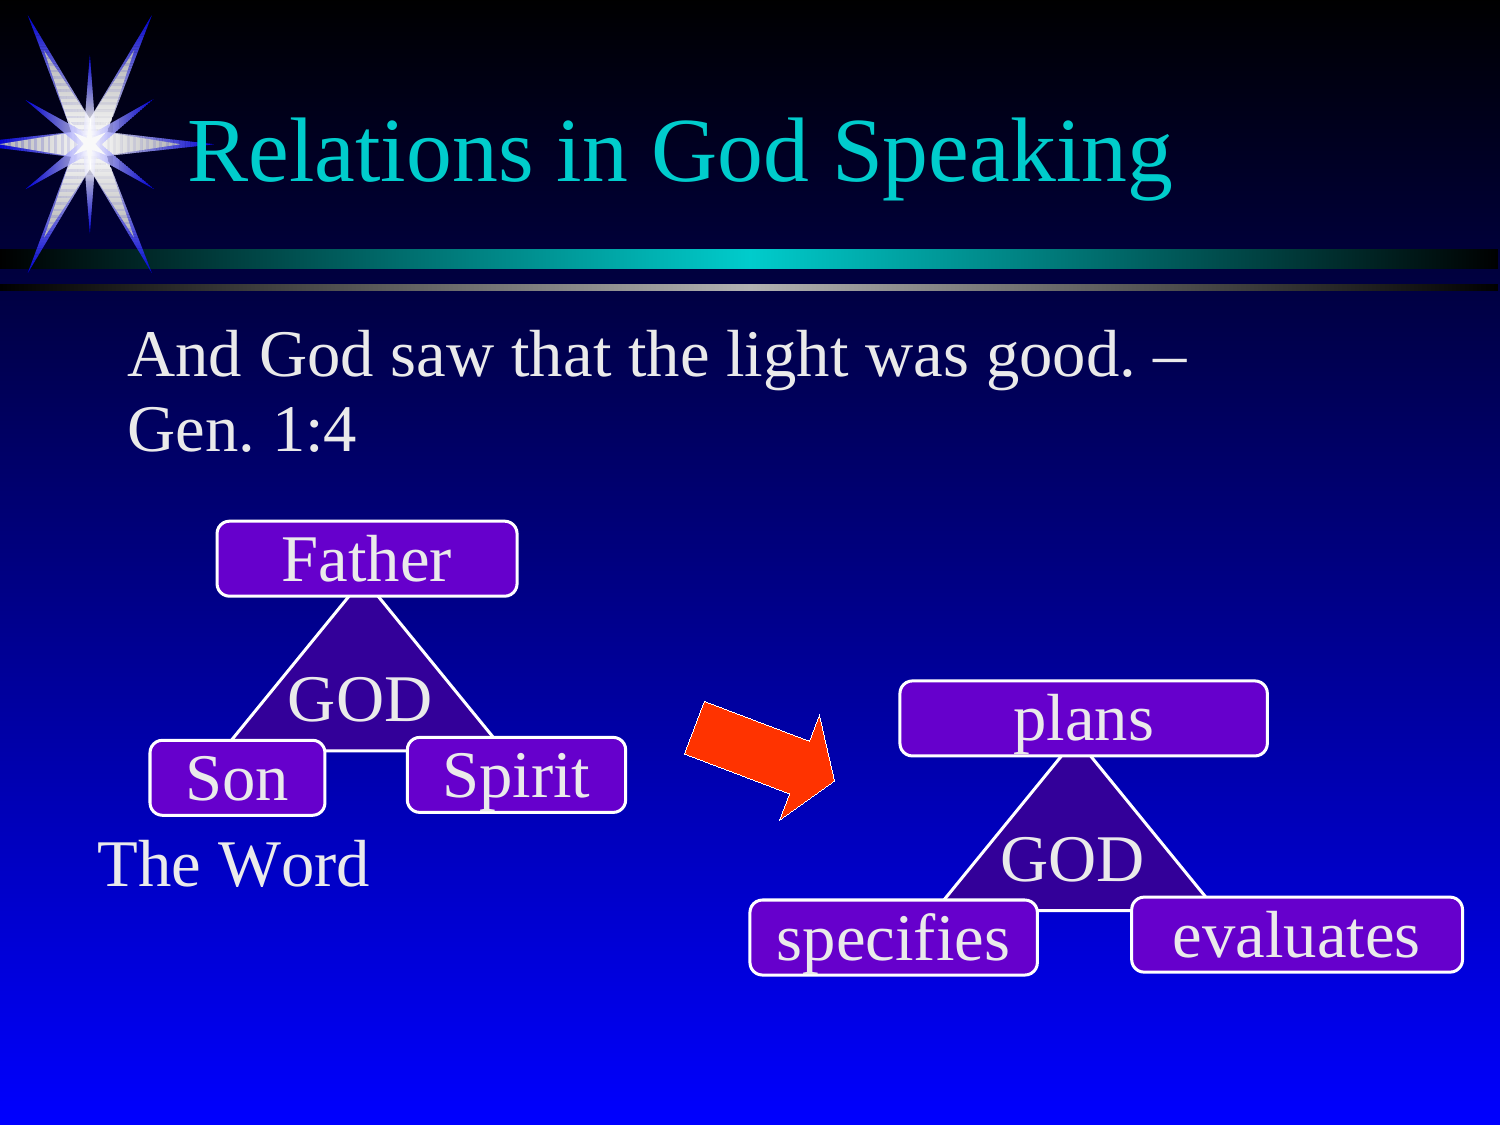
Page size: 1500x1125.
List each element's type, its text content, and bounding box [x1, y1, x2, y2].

text_box Father [217, 521, 518, 597]
text_box evaluates [1131, 897, 1463, 973]
text_box The Word [82, 819, 421, 908]
text_box Spirit [407, 737, 626, 813]
text_box plans [899, 680, 1268, 756]
text_box specifies [749, 900, 1038, 976]
text_box GOD [202, 654, 518, 744]
title Relations in God Speaking [187, 56, 1463, 244]
text_box And God saw that the light was good. – Gen. 1:4 [112, 310, 1276, 473]
text_box [1014, 756, 1138, 814]
text_box [1035, 904, 1132, 911]
text_box Son [150, 740, 325, 816]
text_box GOD [915, 814, 1231, 904]
text_box [684, 701, 835, 821]
text_box [323, 744, 408, 751]
text_box [301, 597, 426, 654]
